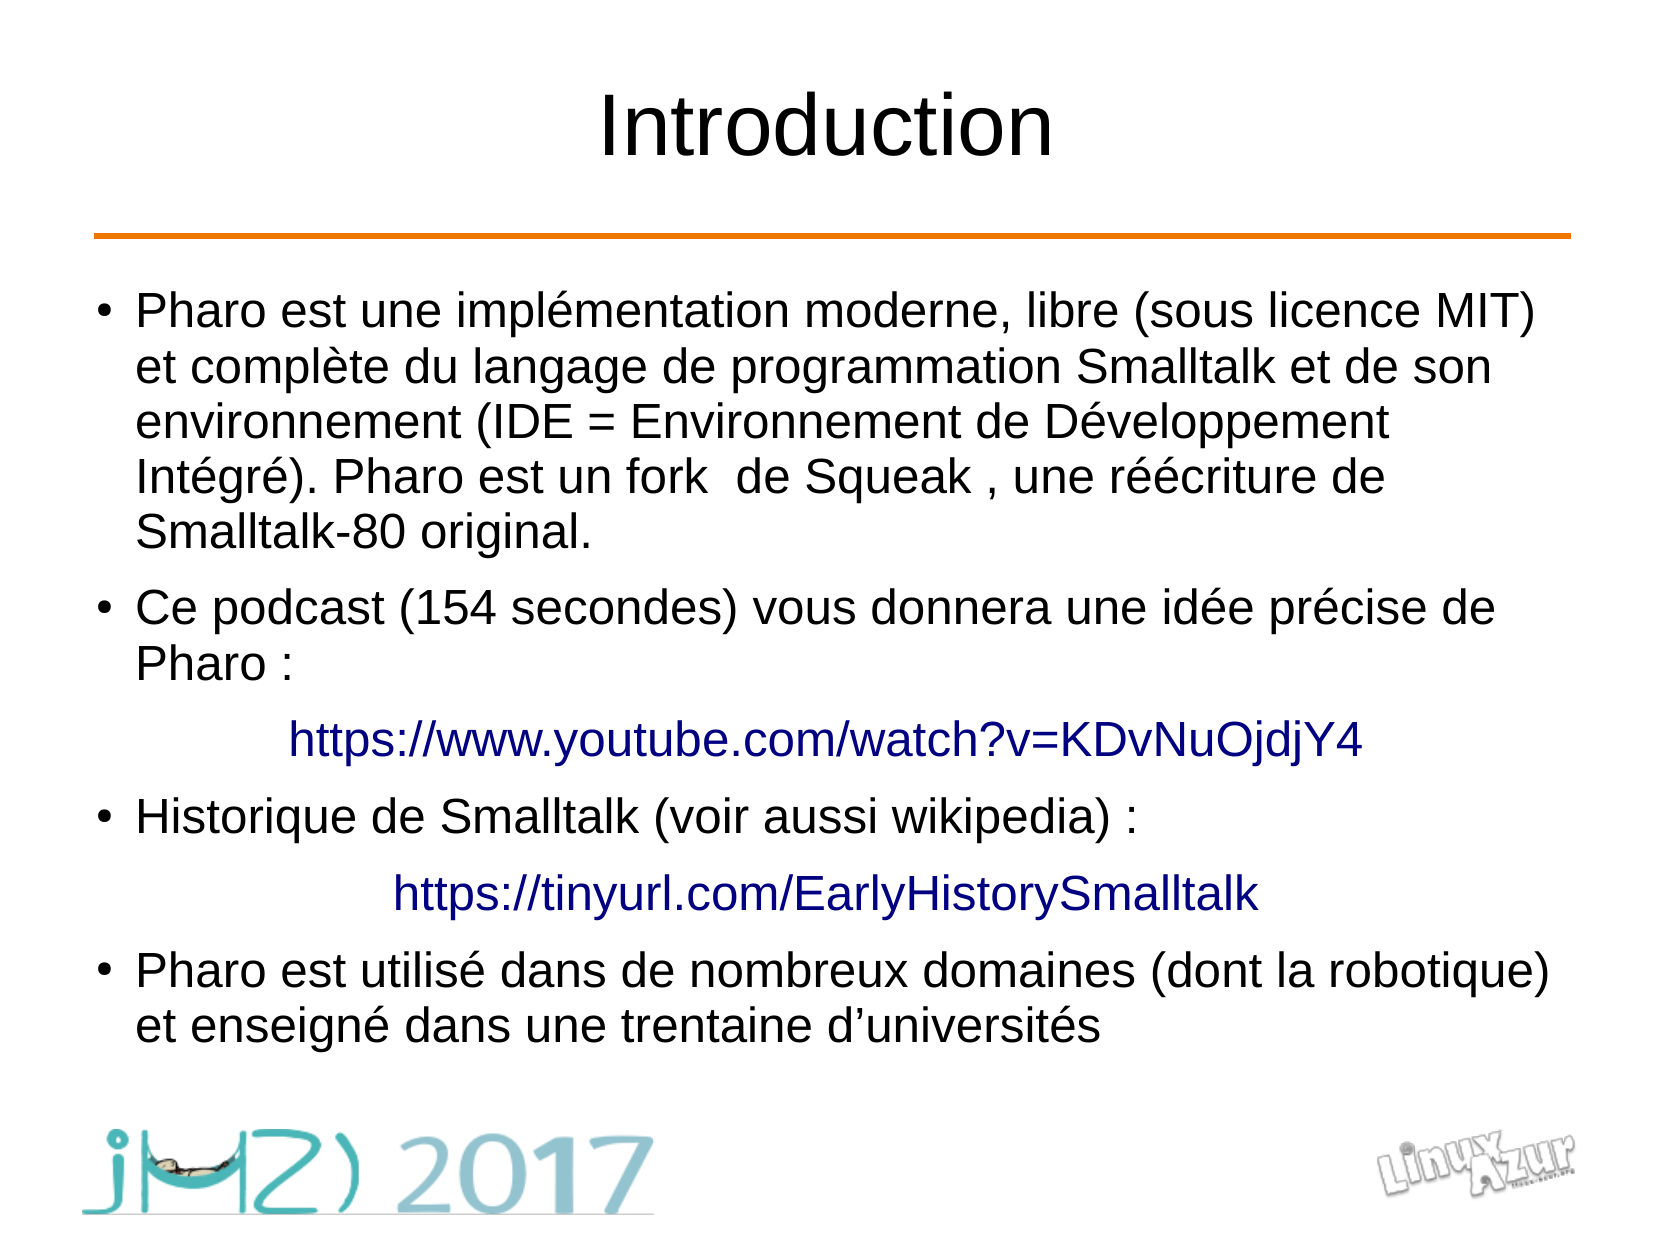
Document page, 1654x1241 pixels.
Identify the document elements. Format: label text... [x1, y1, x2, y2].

list Pharo est une implémentation moderne, libre (sous licence MIT) et complète du langage de programmation Smalltalk et de son environnement (IDE = Environnement de Développement Intégré). Pharo est un fork de Squeak , une réécriture de Smalltalk-80 original. Ce podcast (154 secondes) vous donnera une idée précise de Pharo : https://www.youtube.com/watch?v=KDvNuOjdjY4 Historique de Smalltalk (voir aussi wikipedia) : https://tinyurl.com/EarlyHistorySmalltalk Pharo est utilisé dans de nombreux domaines (dont la robotique) et enseigné dans une trentaine d’universités [82, 283, 1571, 1063]
picture [1346, 1115, 1600, 1211]
picture [82, 1129, 655, 1216]
title Introduction [82, 49, 1571, 201]
